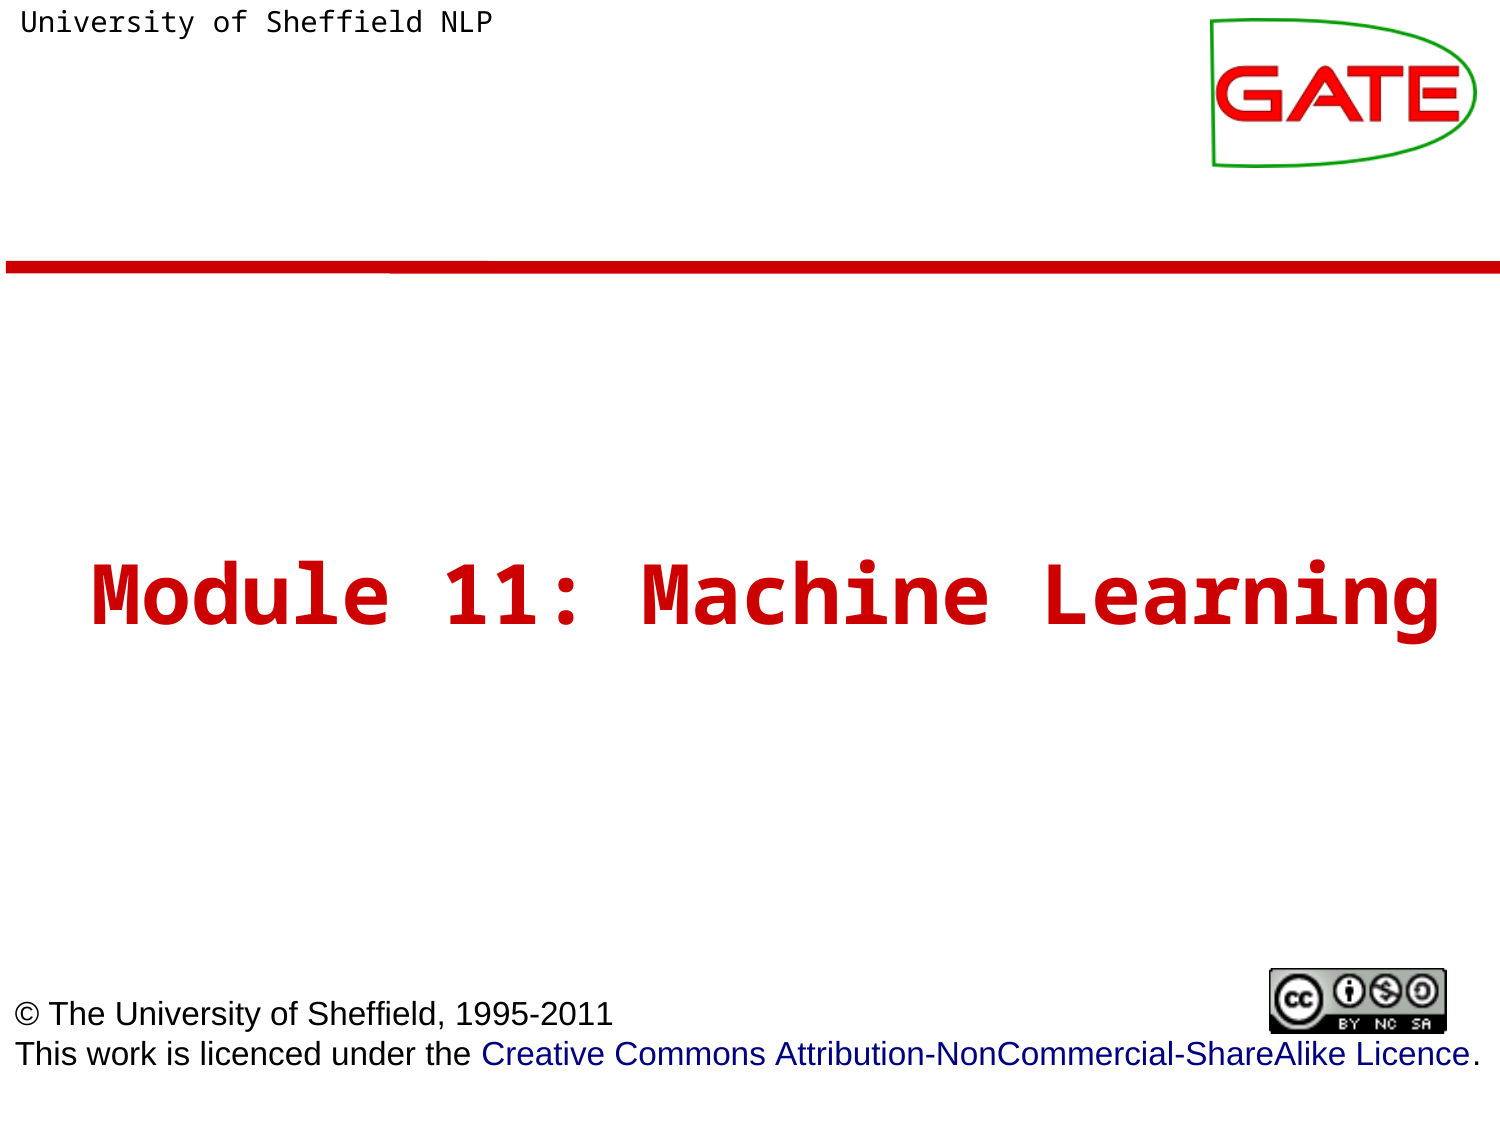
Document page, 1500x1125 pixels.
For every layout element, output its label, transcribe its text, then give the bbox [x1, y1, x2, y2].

text_box Module 11: Machine Learning [5, 478, 1500, 711]
picture [1269, 968, 1447, 1034]
text_box © The University of Sheffield, 1995-2011 This work is licenced under the Creative Commons Attribution-NonCommercial-ShareAlike Licence. [0, 944, 1500, 1123]
picture [1210, 18, 1477, 168]
